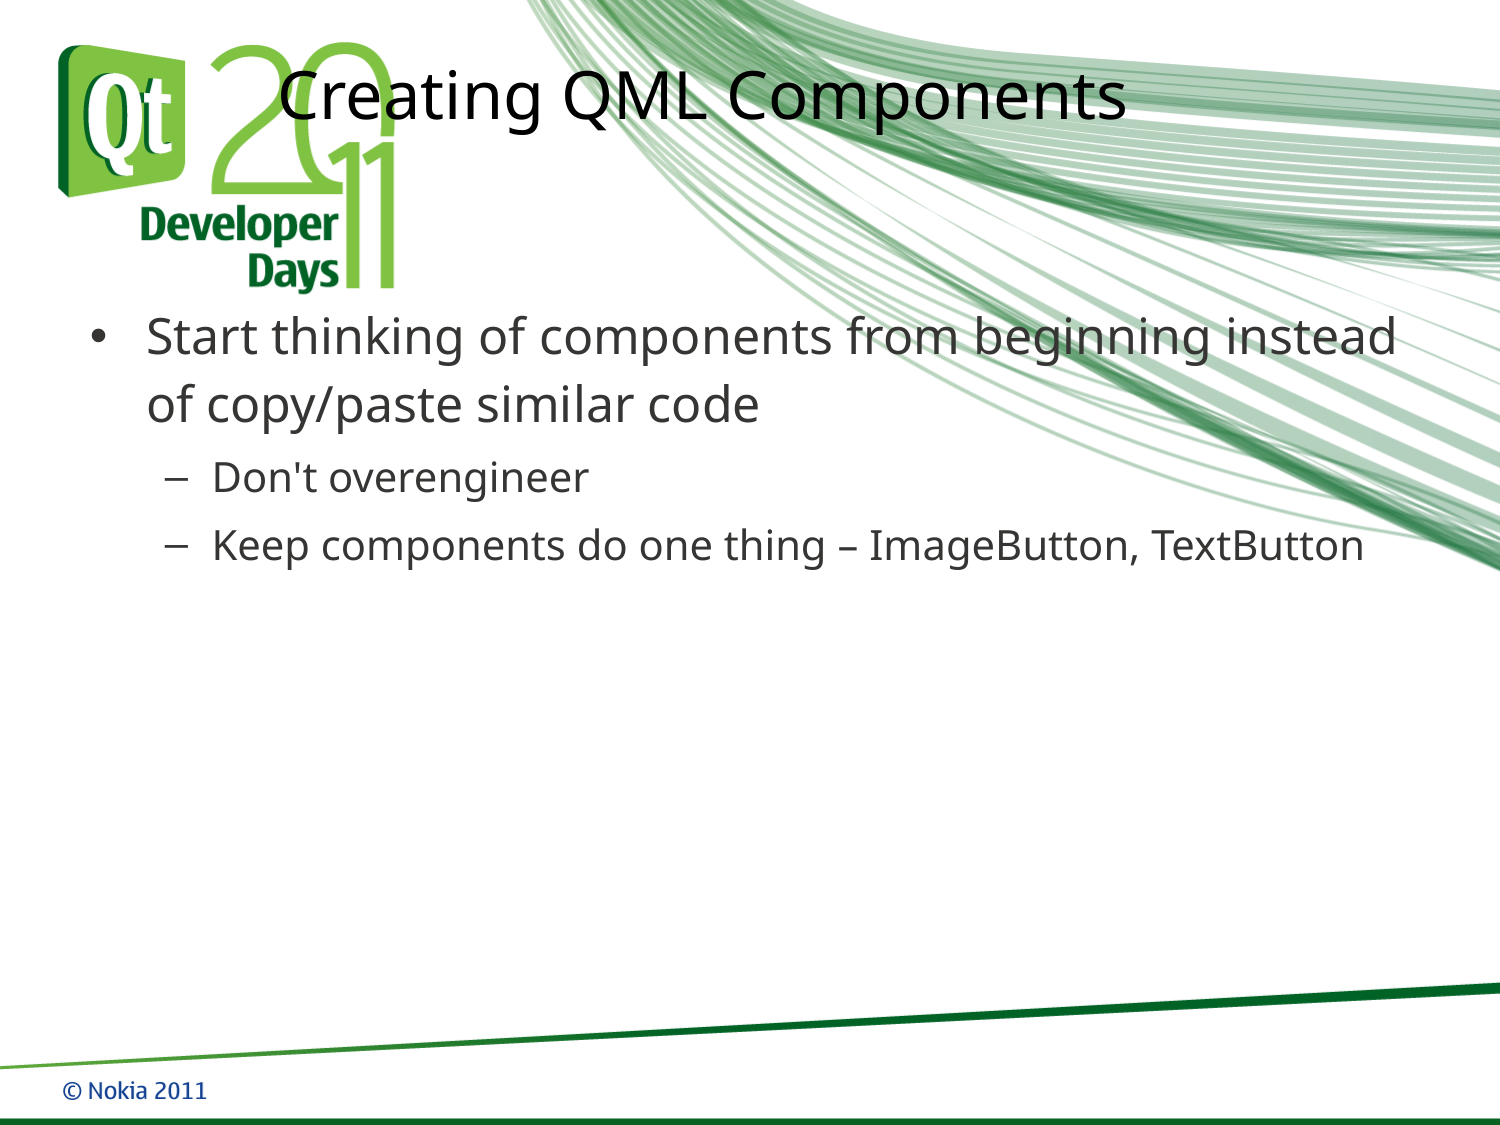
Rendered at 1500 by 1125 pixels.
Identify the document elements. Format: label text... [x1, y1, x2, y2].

picture [0, 0, 1500, 1125]
list Start thinking of components from beginning instead of copy/paste similar code Don't overengineer Keep components do one thing – ImageButton, TextButton [75, 212, 1426, 955]
title Creating QML Components [262, 0, 1300, 188]
